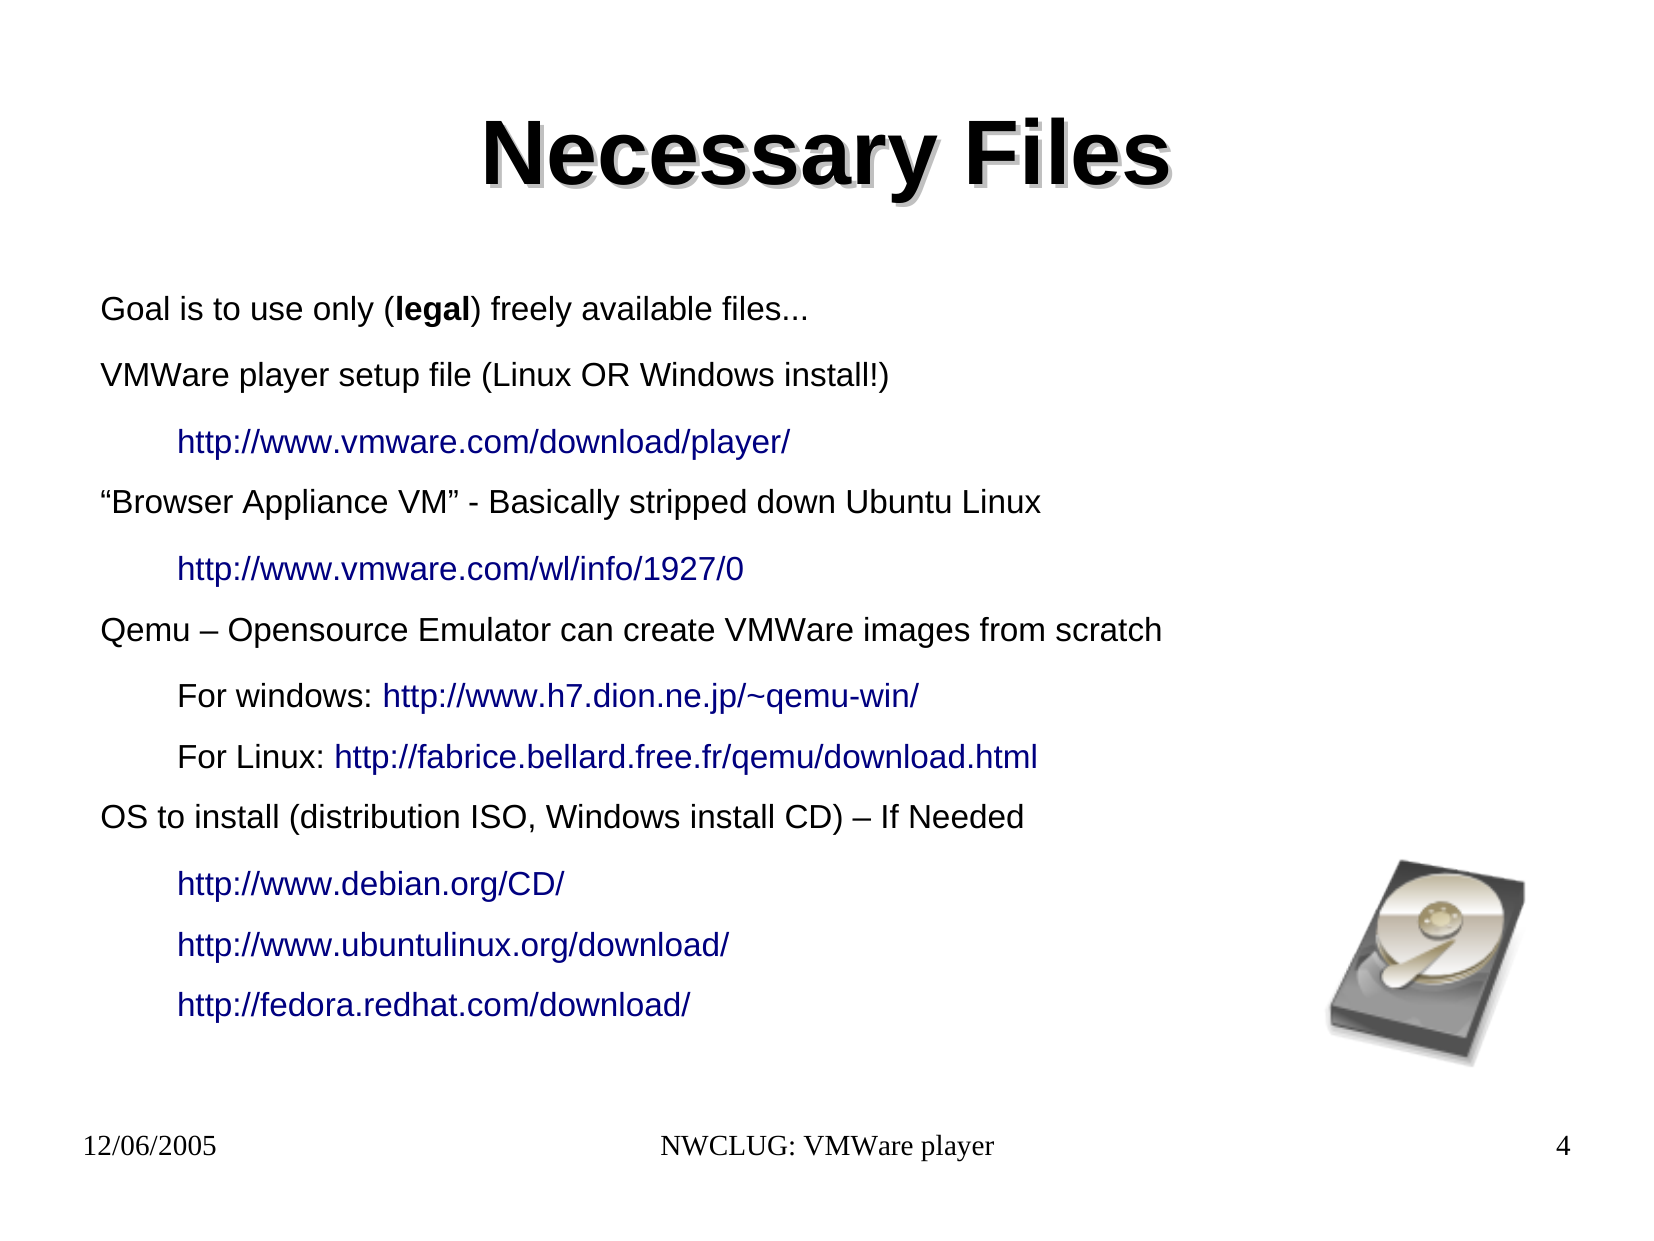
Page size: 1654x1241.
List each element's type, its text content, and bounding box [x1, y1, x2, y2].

title Necessary Files [82, 49, 1571, 257]
list Goal is to use only (legal) freely available files... VMWare player setup file (Linux OR Windows install!) http://www.vmware.com/download/player/ “Browser Appliance VM” - Basically stripped down Ubuntu Linux http://www.vmware.com/wl/info/1927/0 Qemu – Opensource Emulator can create VMWare images from scratch For windows: http://www.h7.dion.ne.jp/~qemu-win/ For Linux: http://fabrice.bellard.free.fr/qemu/download.html OS to install (distribution ISO, Windows install CD) – If Needed http://www.debian.org/CD/ http://www.ubuntulinux.org/download/ http://fedora.redhat.com/download/ [82, 290, 1571, 1174]
picture [1312, 824, 1561, 1093]
